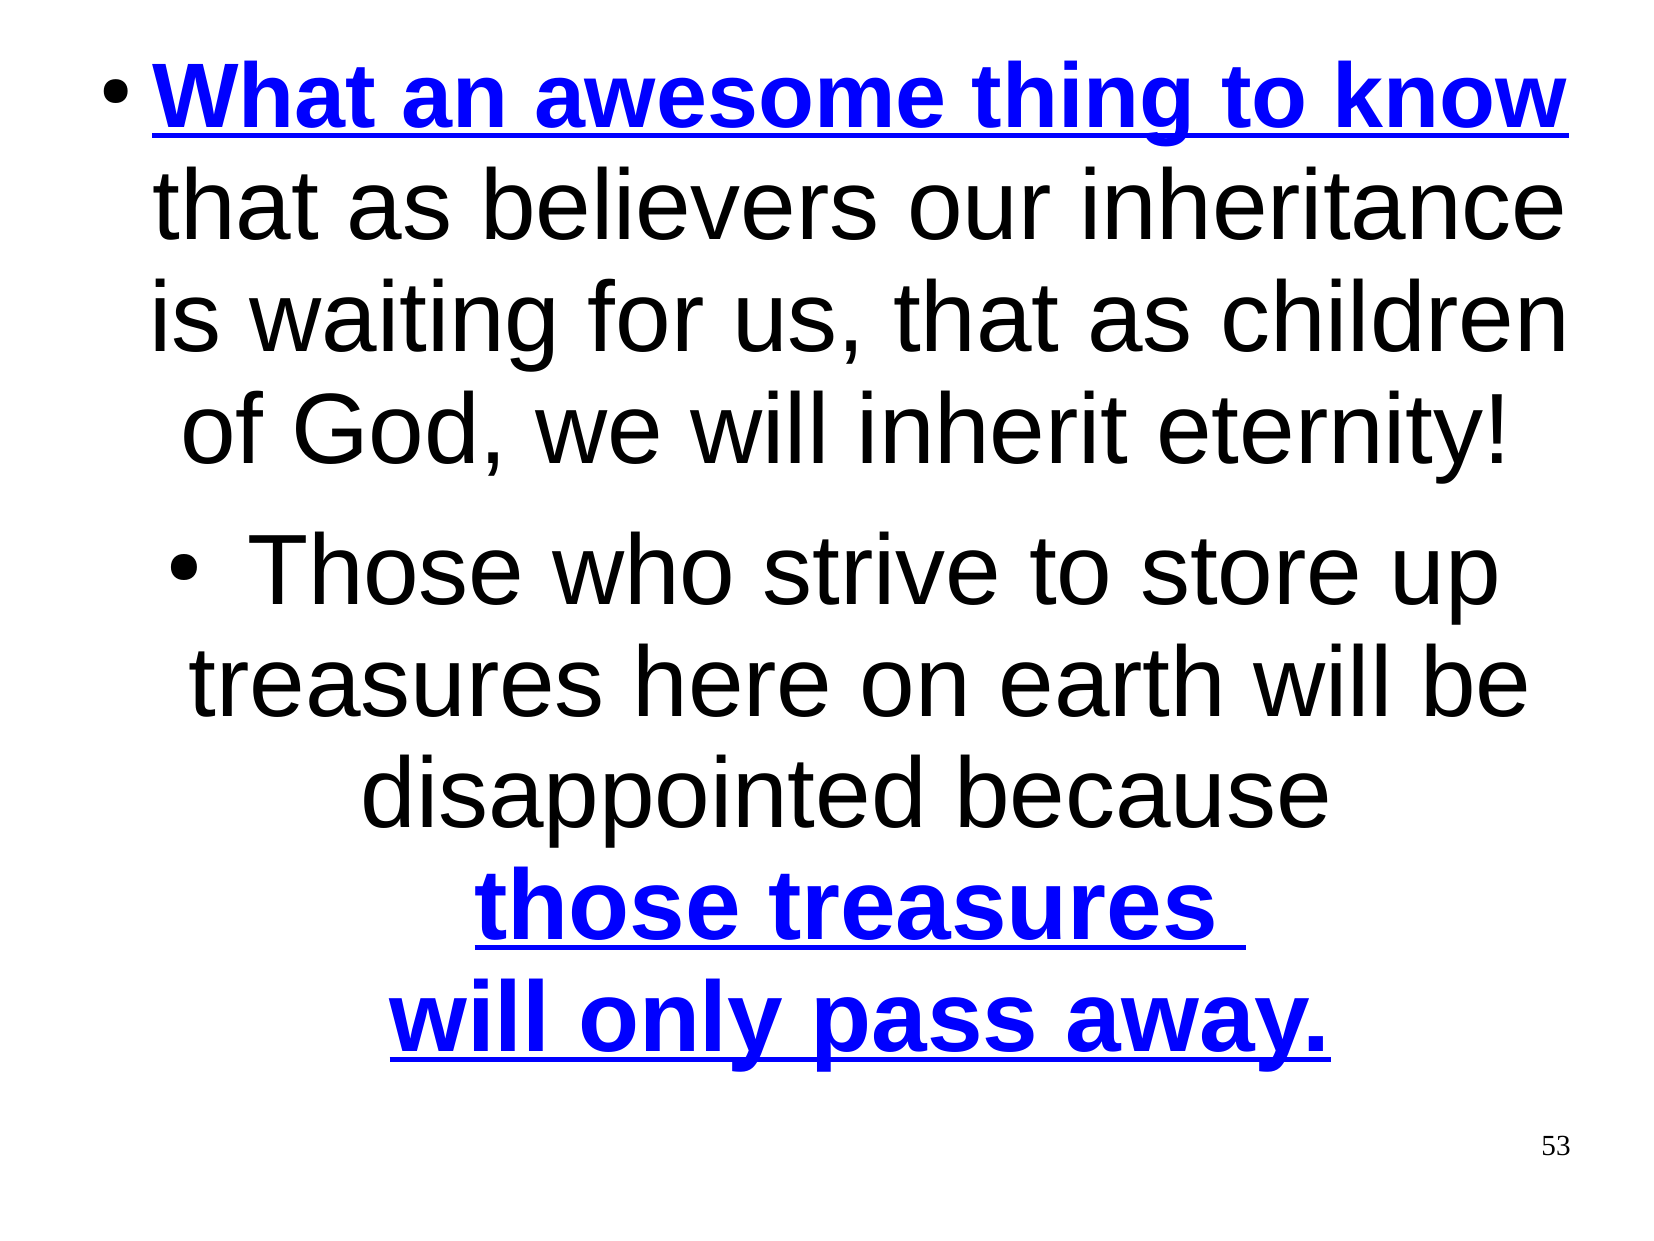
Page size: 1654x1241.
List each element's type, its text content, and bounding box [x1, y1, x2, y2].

list What an awesome thing to know that as believers our inheritance is waiting for us, that as children of God, we will inherit eternity! Those who strive to store up treasures here on earth will be disappointed because those treasures will only pass away. [37, 37, 1613, 1238]
